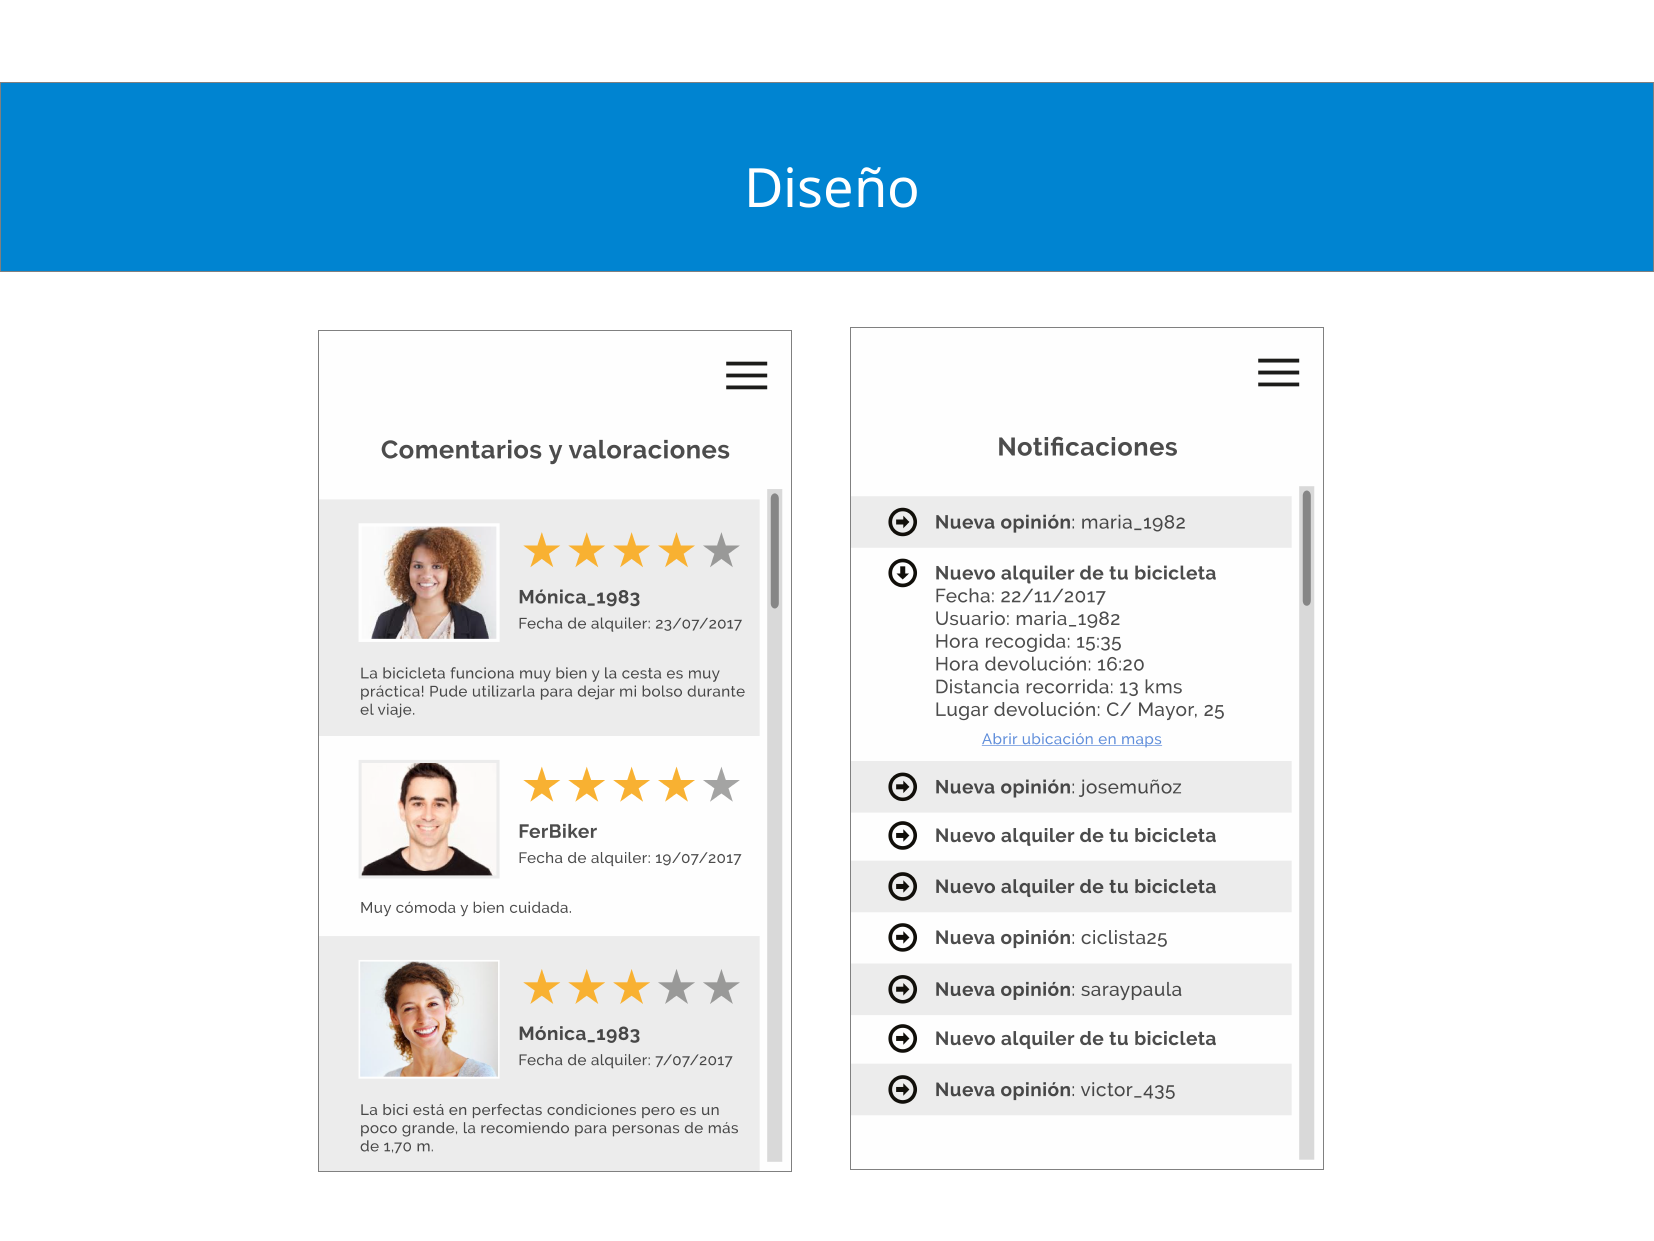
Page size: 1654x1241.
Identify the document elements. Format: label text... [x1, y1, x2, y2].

text_box Diseño [271, 141, 1394, 221]
picture [850, 327, 1324, 1170]
text_box [0, 82, 1654, 272]
picture [318, 330, 792, 1172]
